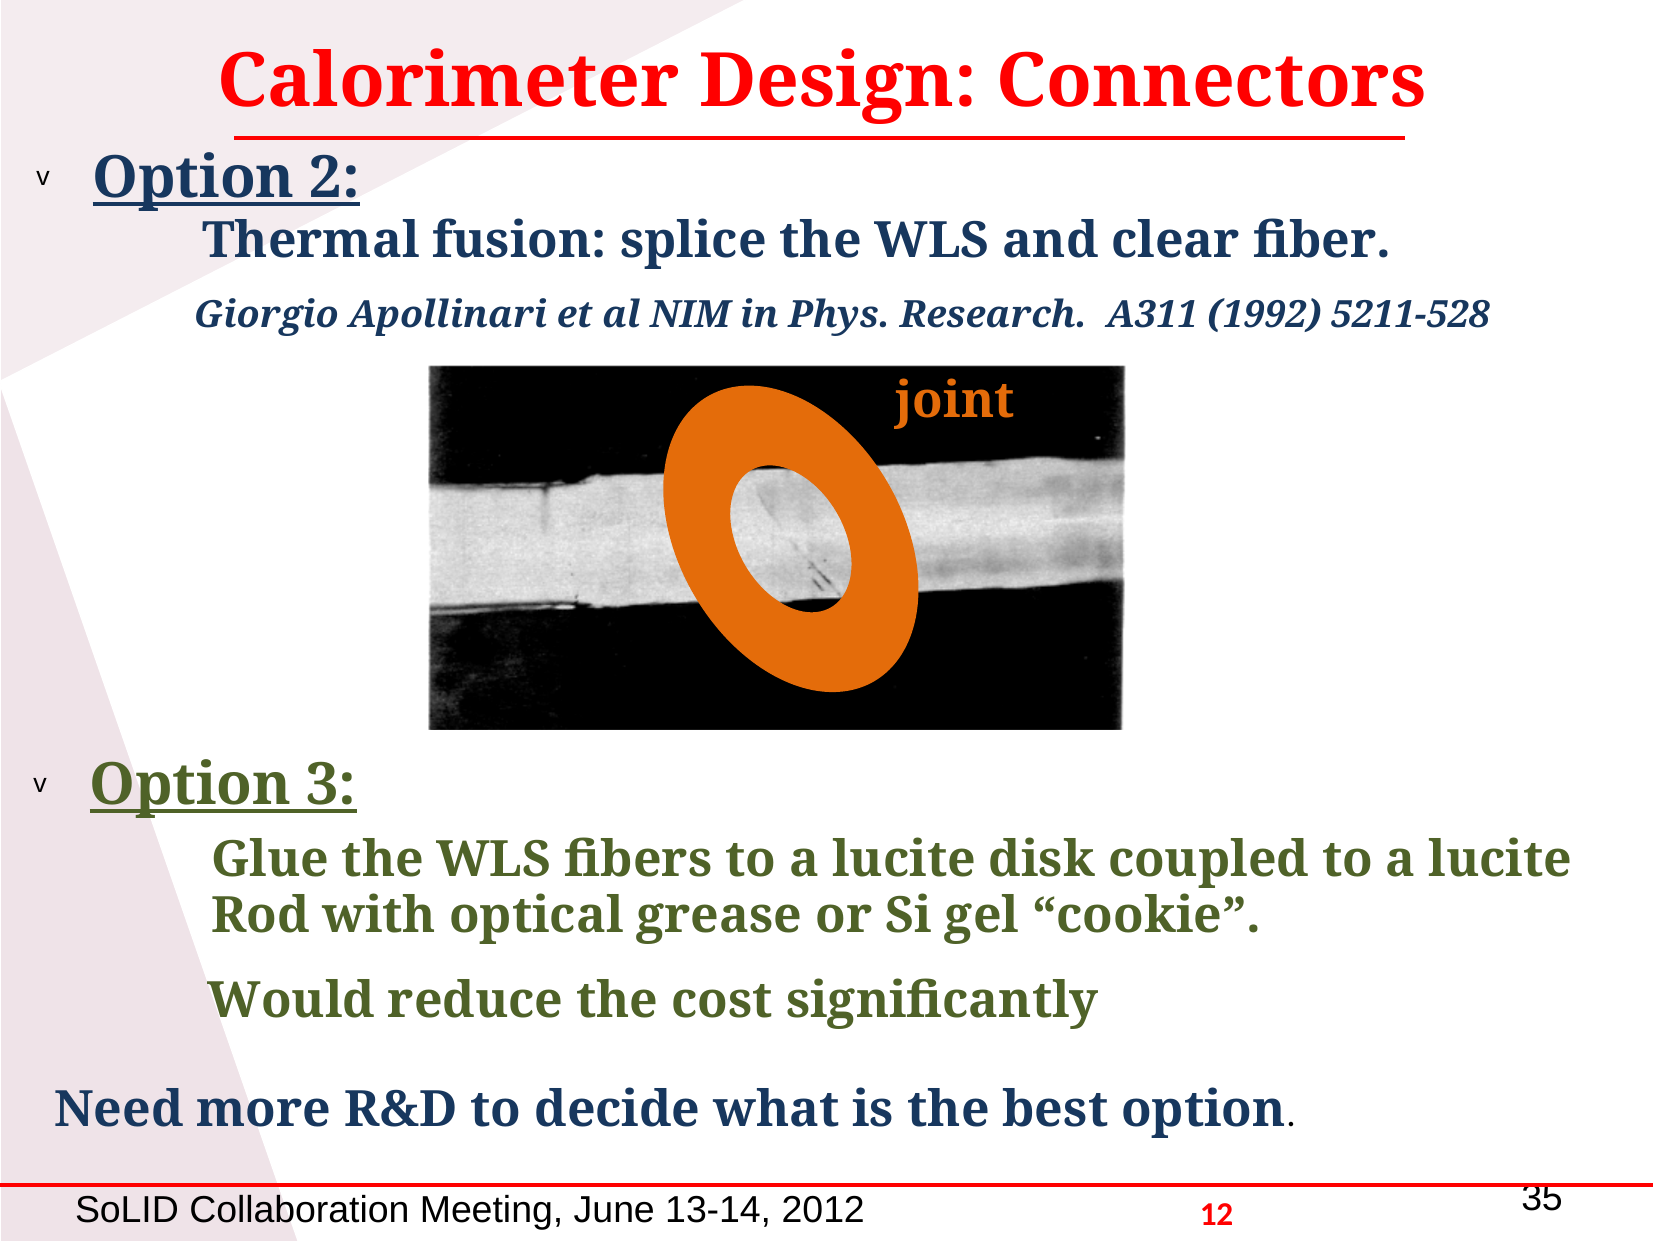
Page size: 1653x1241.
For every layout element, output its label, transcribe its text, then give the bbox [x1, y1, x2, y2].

text_box Glue the WLS fibers to a lucite disk coupled to a lucite Rod with optical grease or Si gel “cookie”. [196, 825, 1601, 952]
picture [427, 365, 1126, 730]
text_box Giorgio Apollinari et al NIM in Phys. Research. A311 (1992) 5211-528 [179, 286, 1558, 344]
text_box Need more R&D to decide what is the best option. [39, 1074, 1311, 1146]
text_box Thermal fusion: splice the WLS and clear fiber. [187, 205, 1407, 277]
text_box joint [880, 365, 1030, 436]
text_box Option 2: [152, 170, 164, 193]
text_box Would reduce the cost significantly [192, 965, 1114, 1036]
text_box Option 3: [18, 744, 372, 825]
text_box 12 [1184, 1188, 1571, 1241]
text_box Calorimeter Design: Connectors [202, 32, 1443, 132]
text_box [665, 387, 917, 690]
text_box Option 2: [21, 138, 375, 219]
